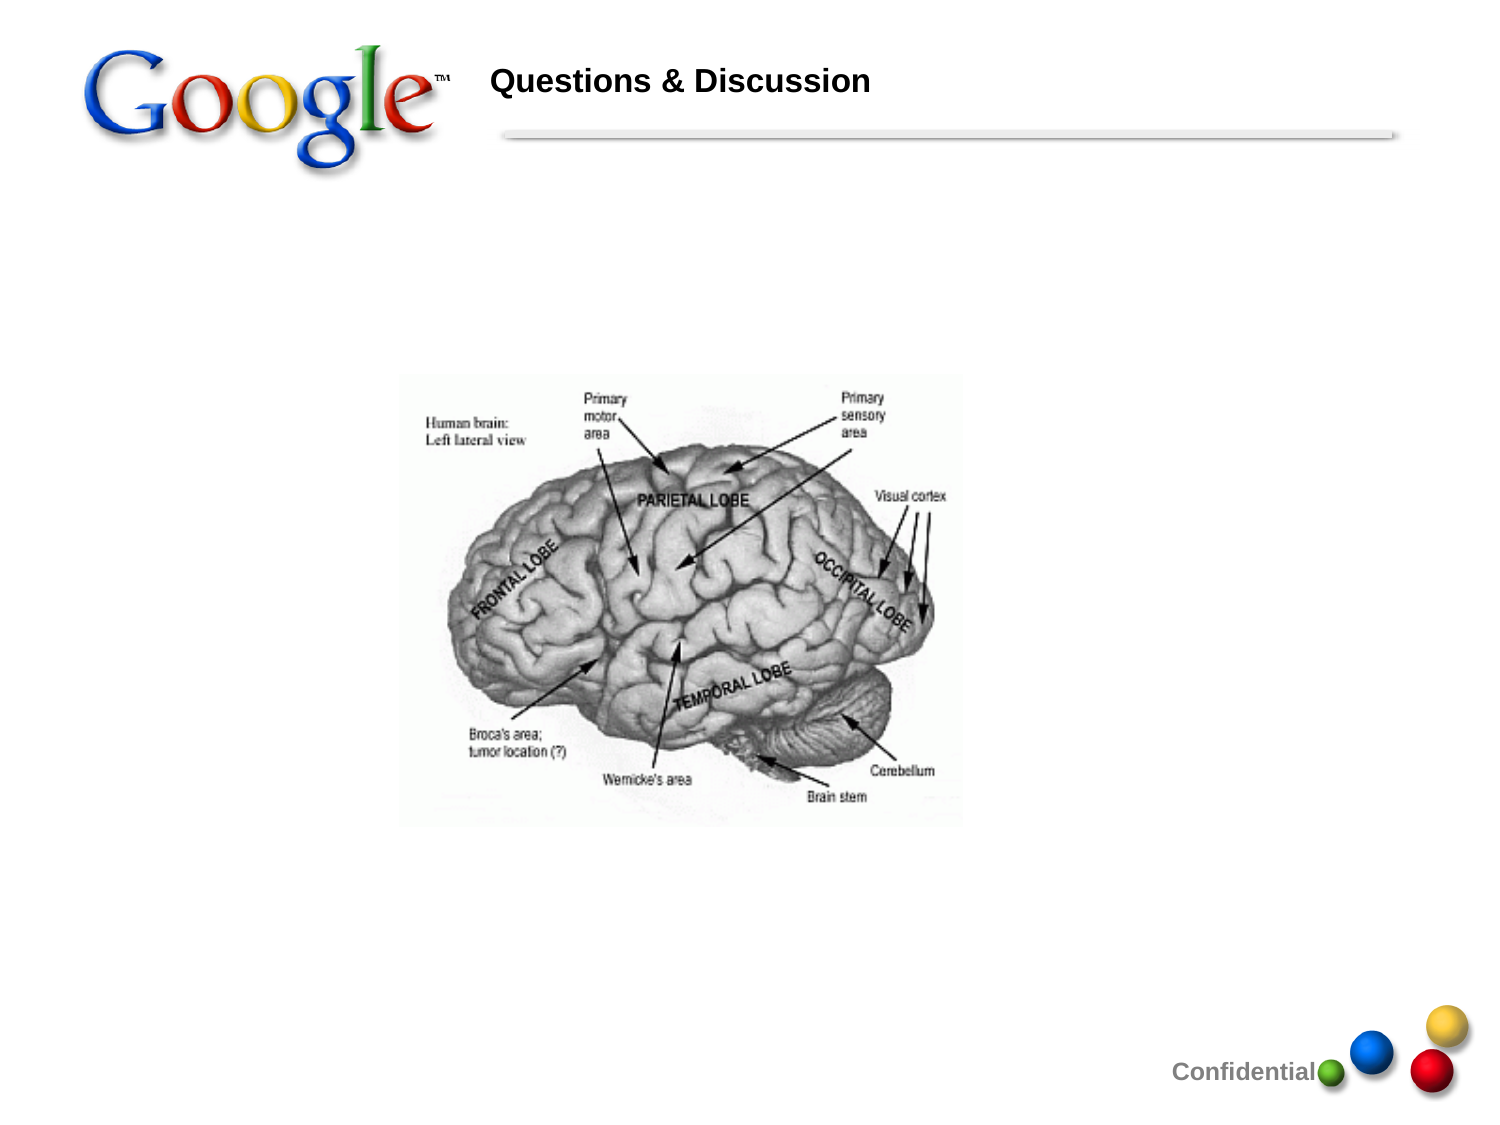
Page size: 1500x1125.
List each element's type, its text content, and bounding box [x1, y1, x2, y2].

title Questions & Discussion [474, 37, 1450, 126]
picture [399, 374, 963, 827]
